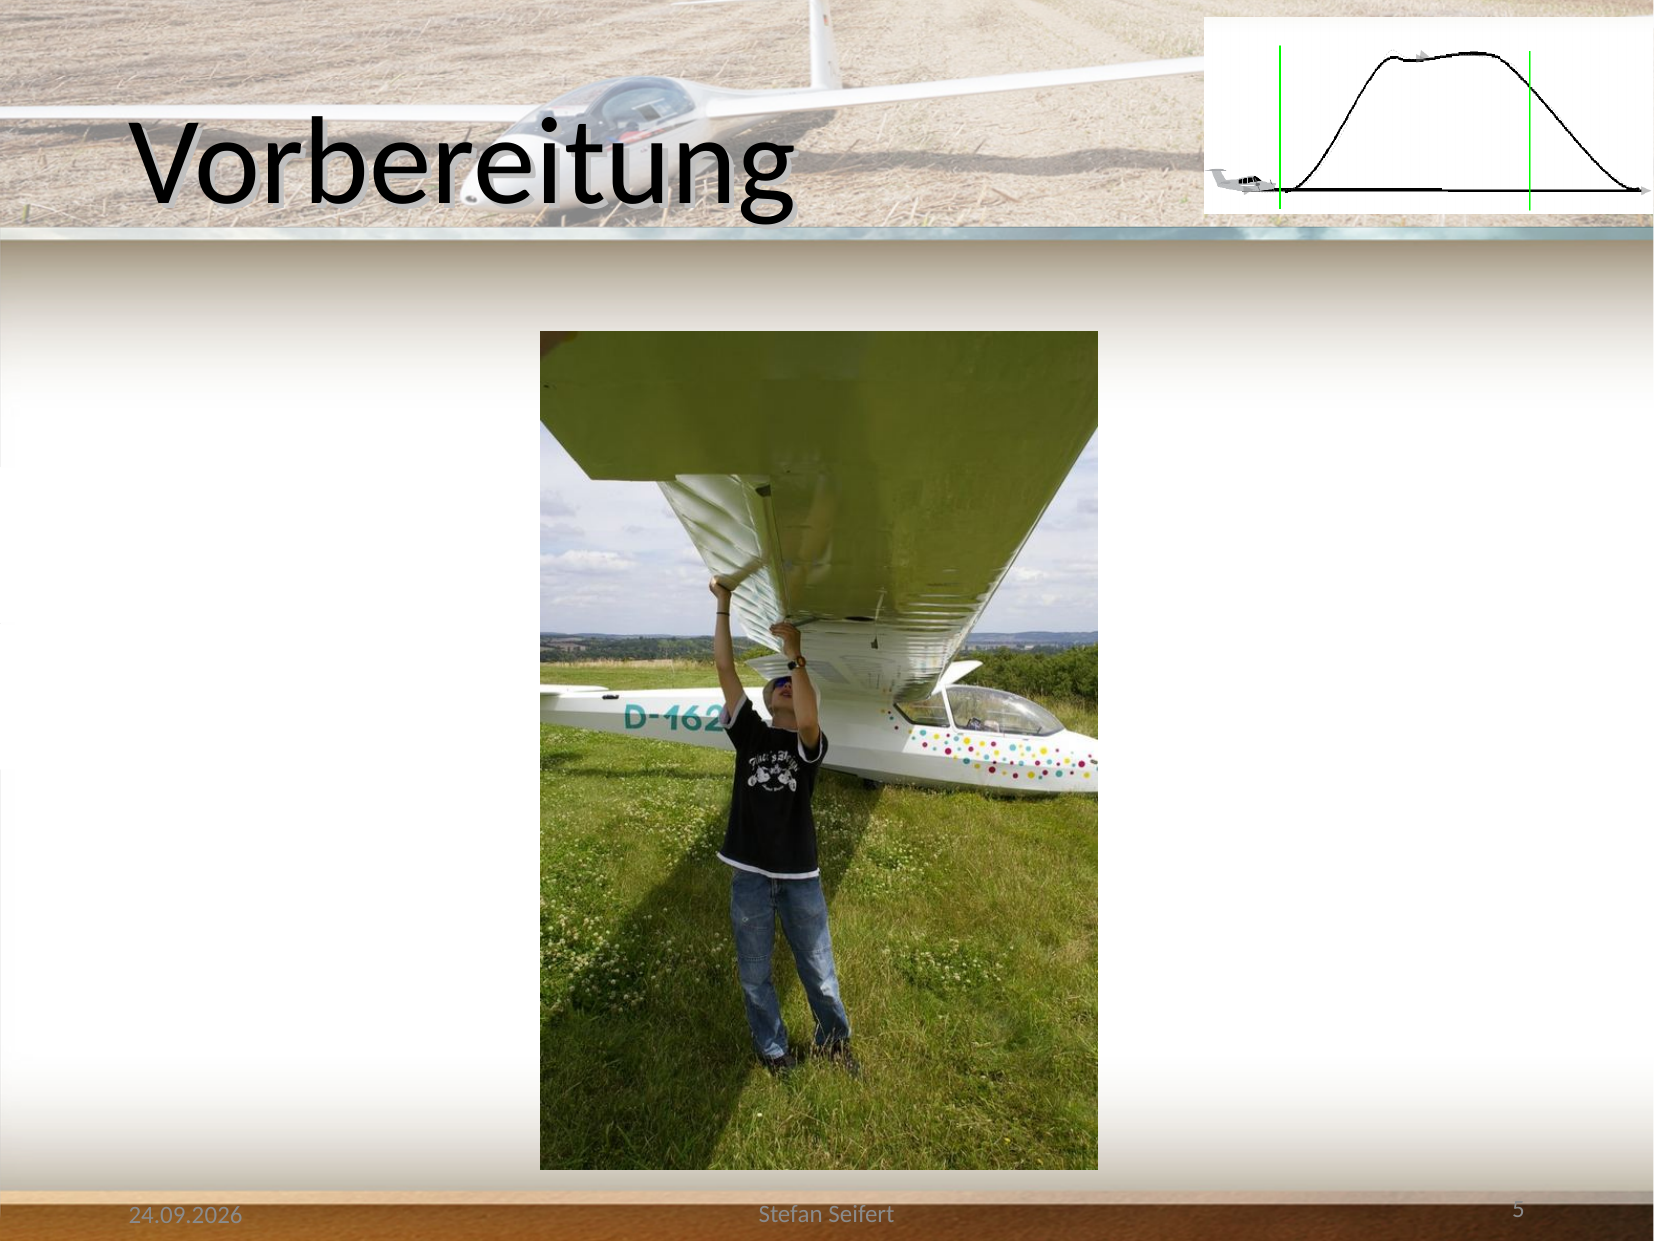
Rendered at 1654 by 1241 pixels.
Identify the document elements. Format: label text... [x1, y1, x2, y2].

footer Stefan Seifert [547, 1179, 1106, 1241]
title Vorbereitung [113, 33, 1540, 273]
slide_number <number> [1167, 1174, 1540, 1241]
slide_number 14.02.2015 [113, 1180, 486, 1241]
picture [0, 0, 1654, 1241]
